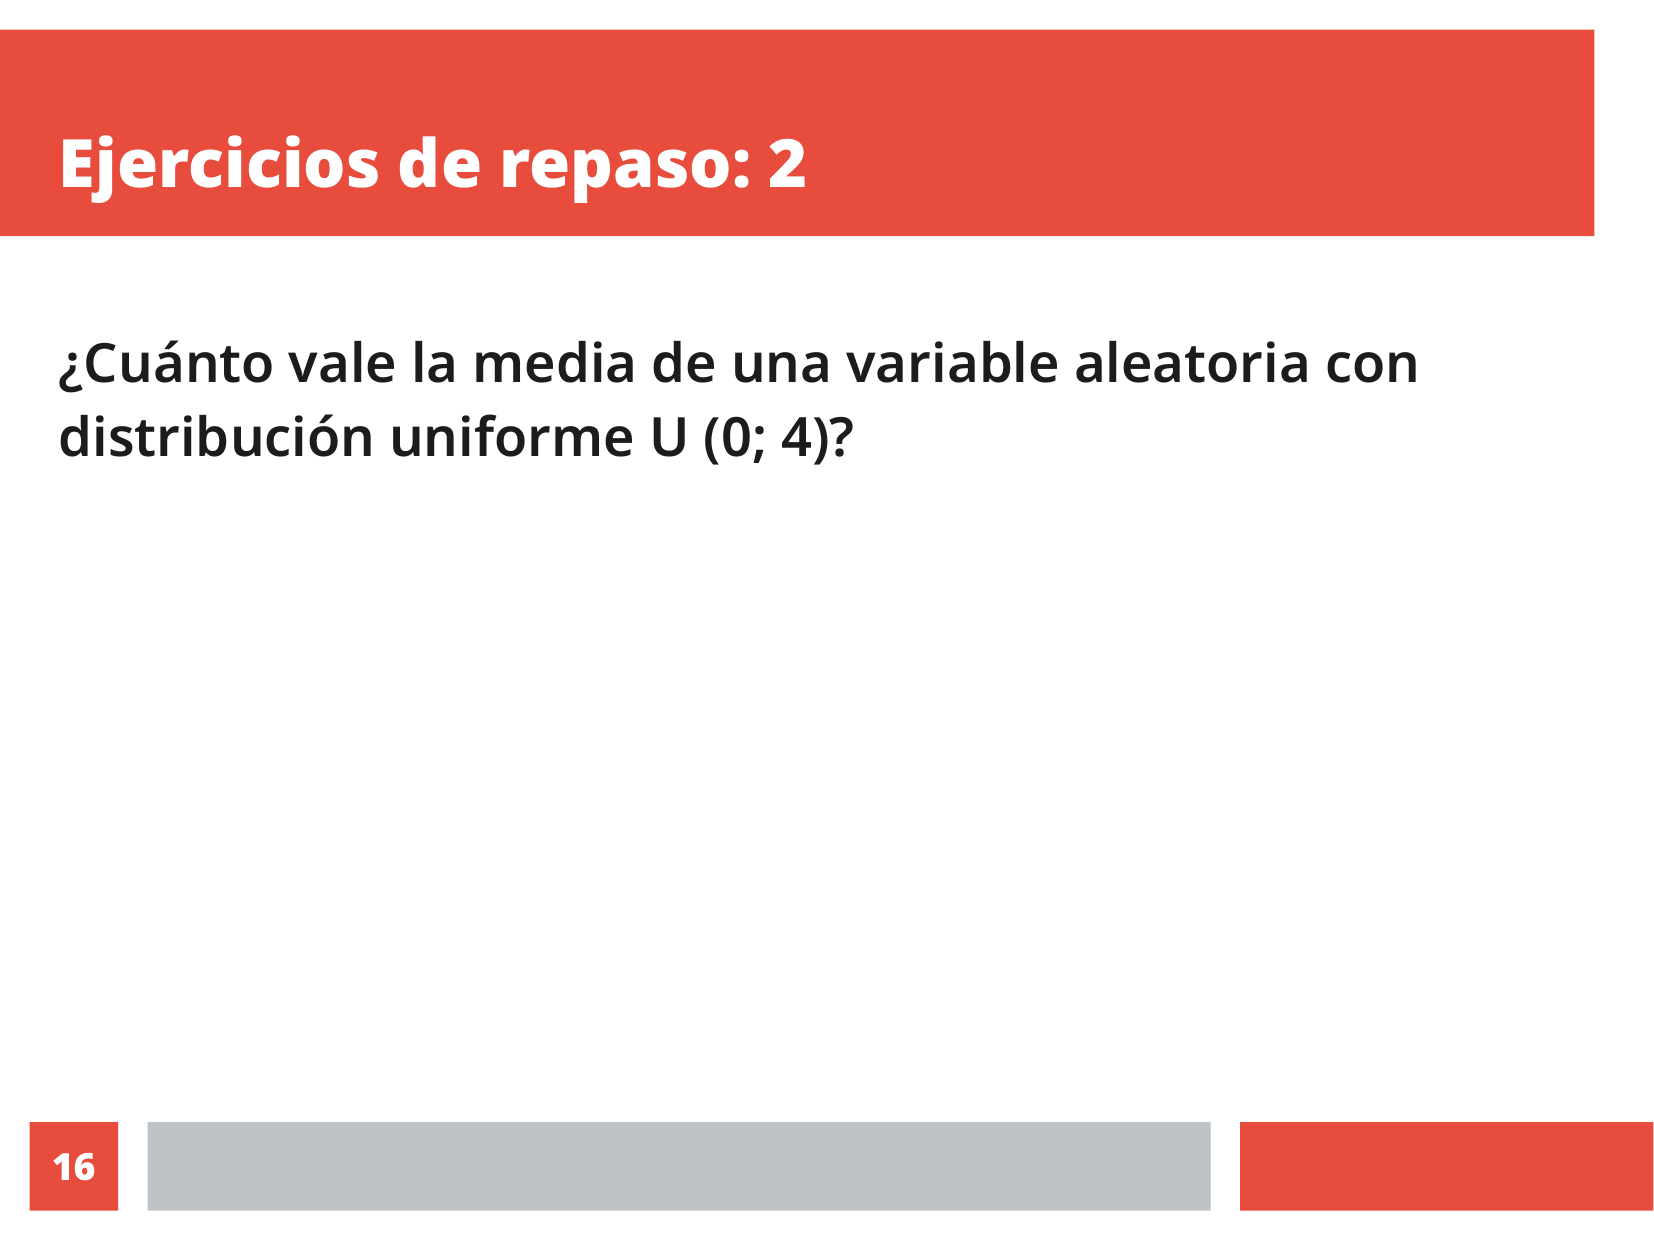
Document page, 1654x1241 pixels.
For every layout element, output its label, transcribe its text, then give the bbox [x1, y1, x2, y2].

title Ejercicios de repaso: 2 [59, 59, 1595, 207]
list ¿Cuánto vale la media de una variable aleatoria con distribución uniforme U (0; 4)? [59, 324, 1565, 1093]
